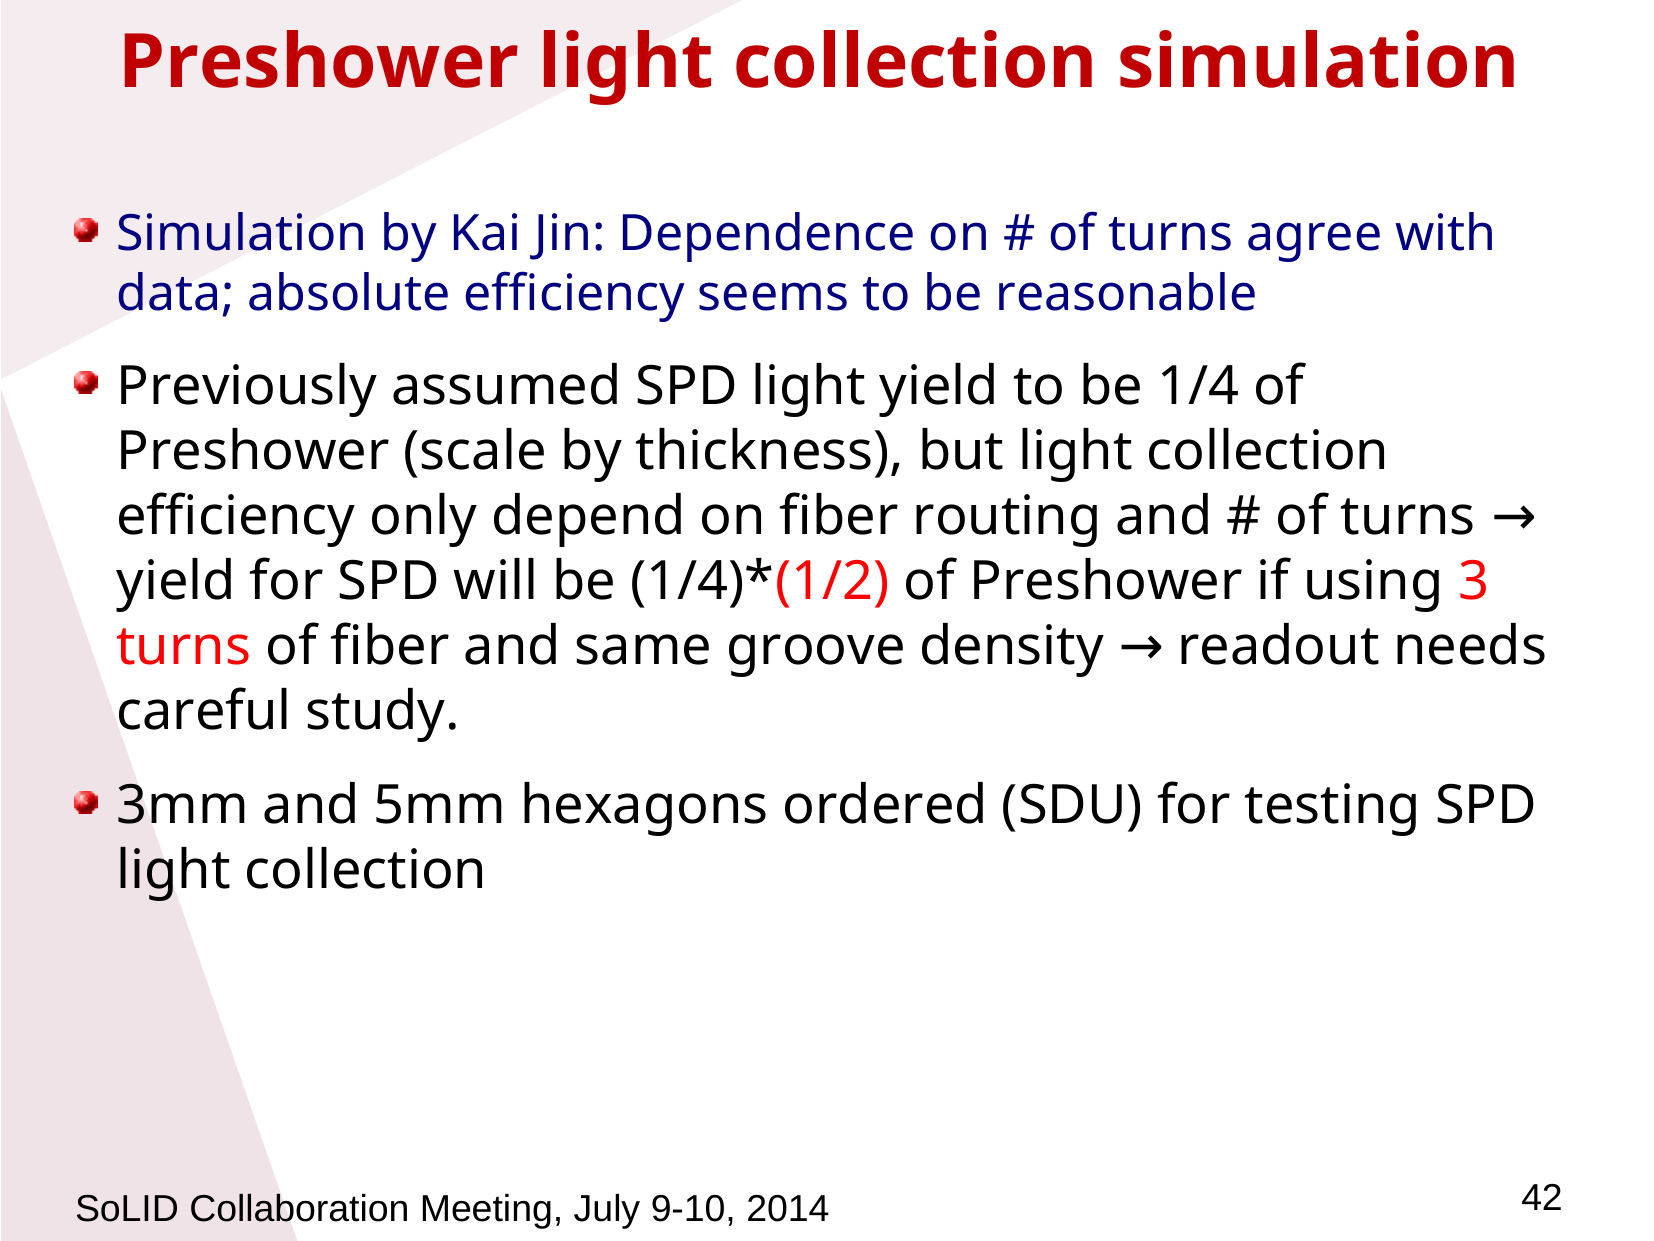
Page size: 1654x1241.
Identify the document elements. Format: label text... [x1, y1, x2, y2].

text_box Simulation by Kai Jin: Dependence on # of turns agree with data; absolute efficiency seems to be reasonable Previously assumed SPD light yield to be 1/4 of Preshower (scale by thickness), but light collection efficiency only depend on fiber routing and # of turns → yield for SPD will be (1/4)*(1/2) of Preshower if using 3 turns of fiber and same groove density → readout needs careful study. 3mm and 5mm hexagons ordered (SDU) for testing SPD light collection [37, 192, 1602, 908]
title Preshower light collection simulation [68, 13, 1571, 152]
